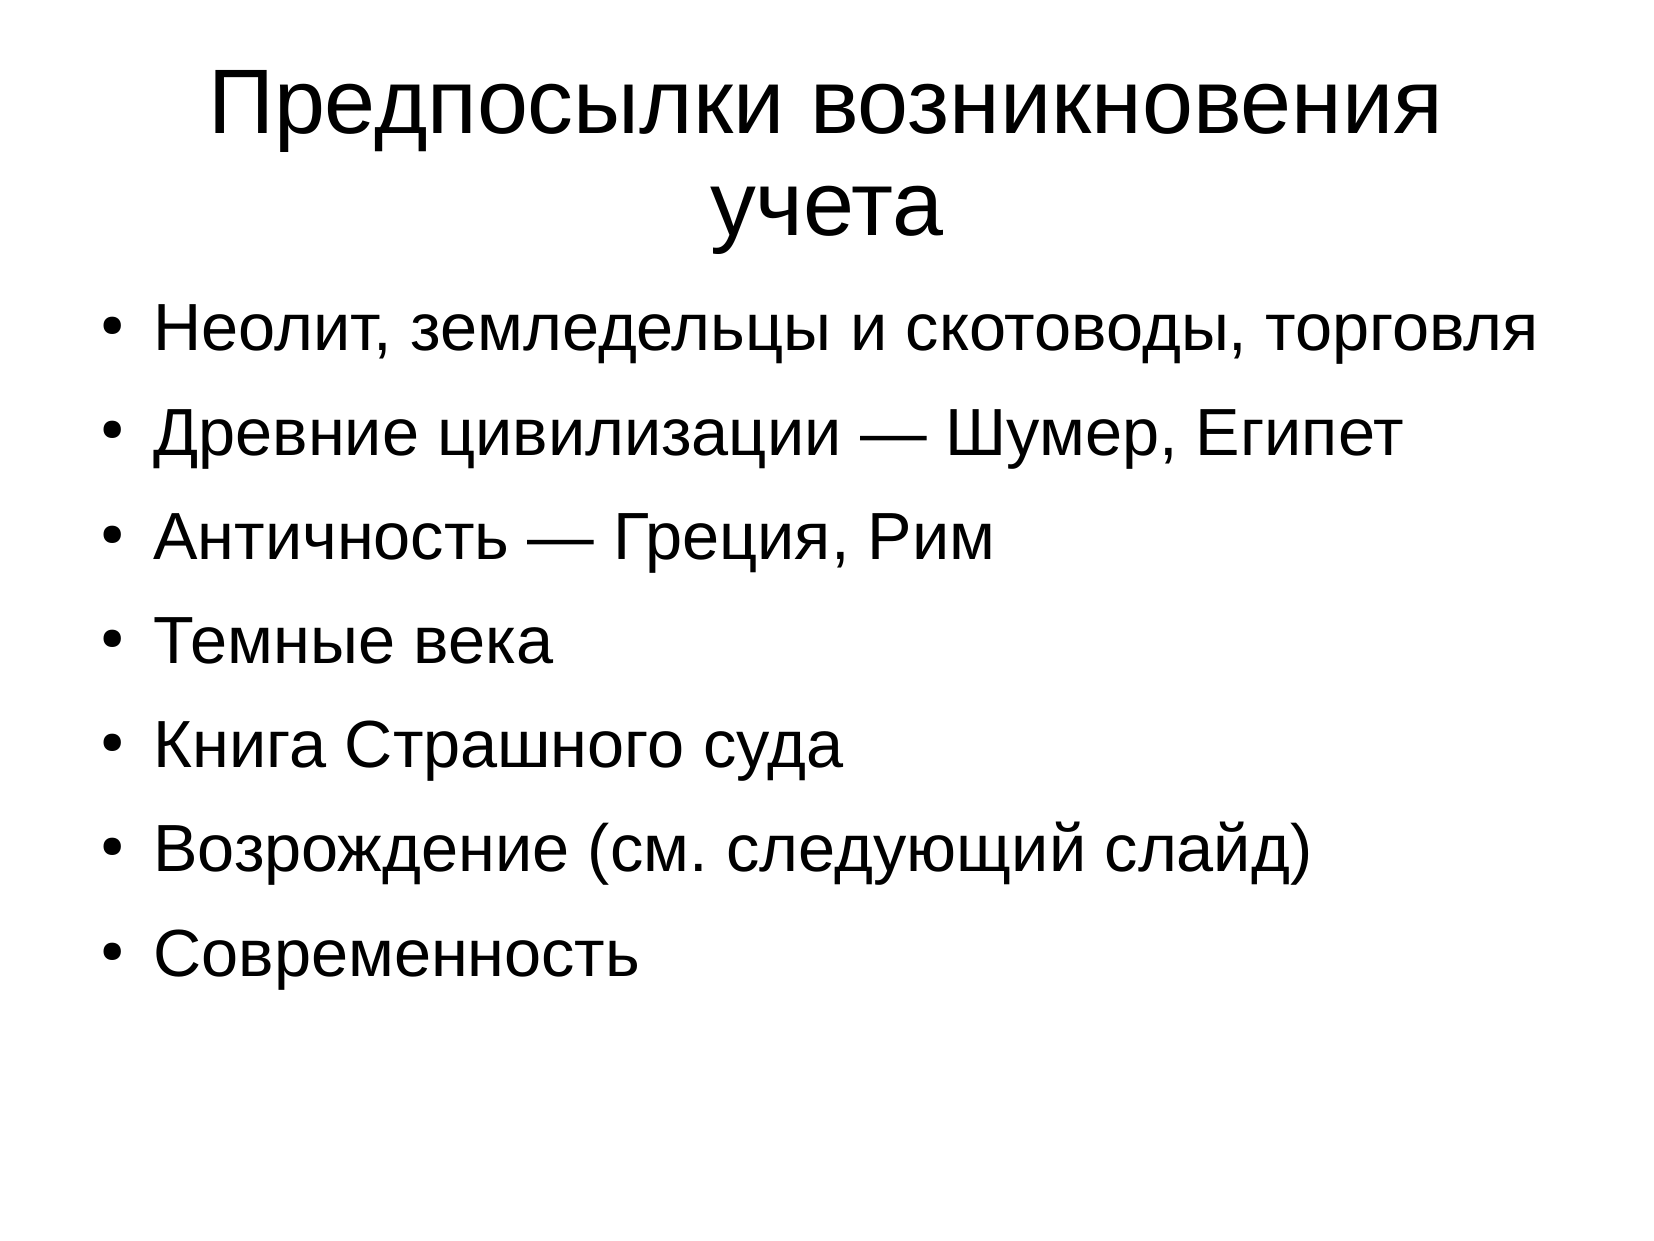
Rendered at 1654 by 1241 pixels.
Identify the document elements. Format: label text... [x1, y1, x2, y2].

title Предпосылки возникновения учета [82, 49, 1571, 257]
list Неолит, земледельцы и скотоводы, торговля Древние цивилизации — Шумер, Египет Античность — Греция, Рим Темные века Книга Страшного суда Возрождение (см. следующий слайд) Современность [82, 290, 1571, 1109]
